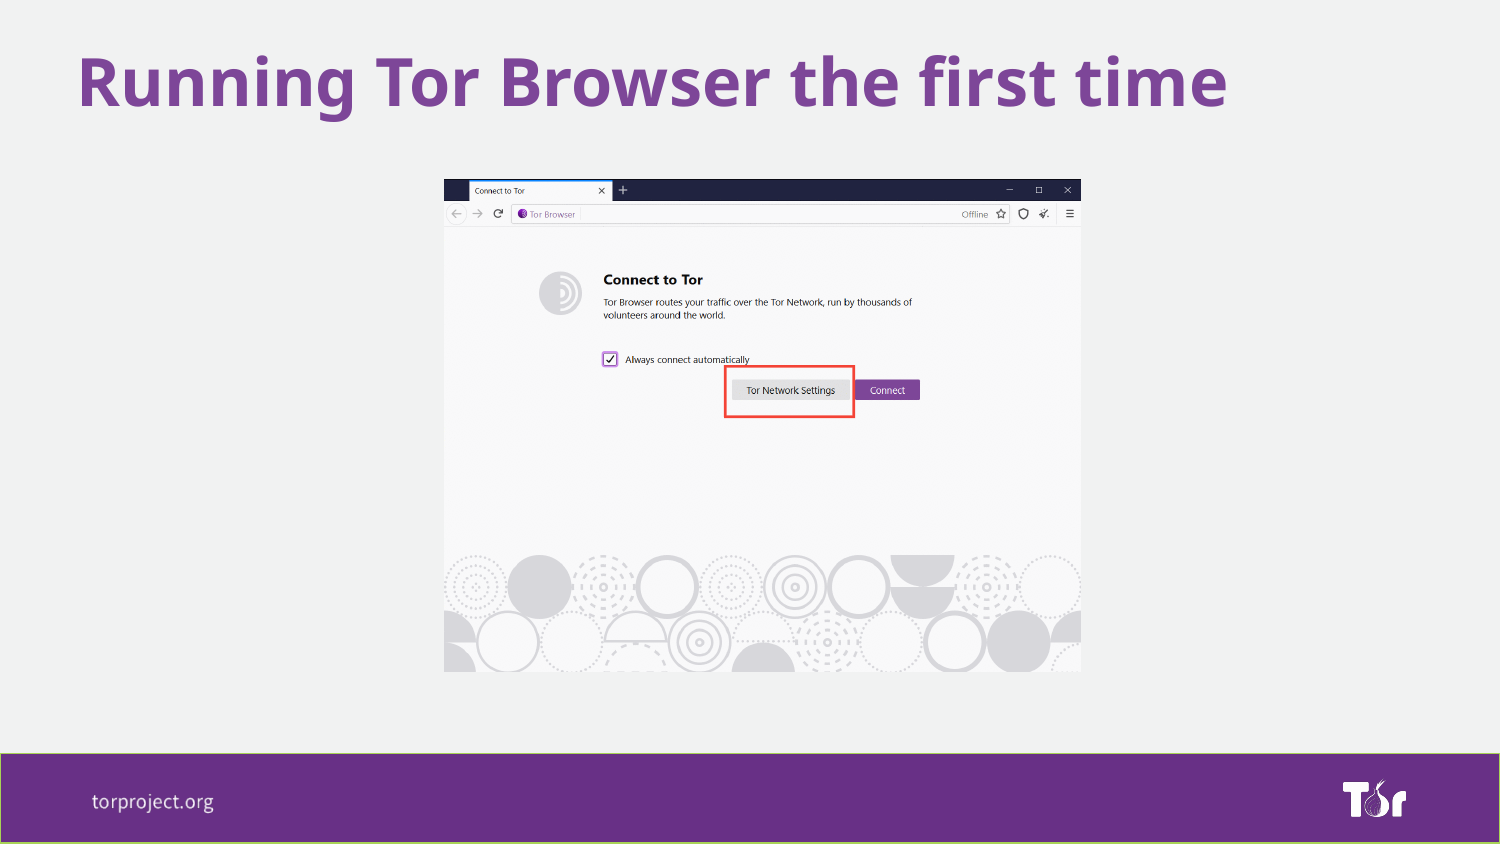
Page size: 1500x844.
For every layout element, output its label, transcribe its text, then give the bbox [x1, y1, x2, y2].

picture [1343, 778, 1406, 817]
picture [444, 179, 1081, 672]
picture [75, 780, 604, 821]
text_box Running Tor Browser the first time [62, 11, 1458, 147]
